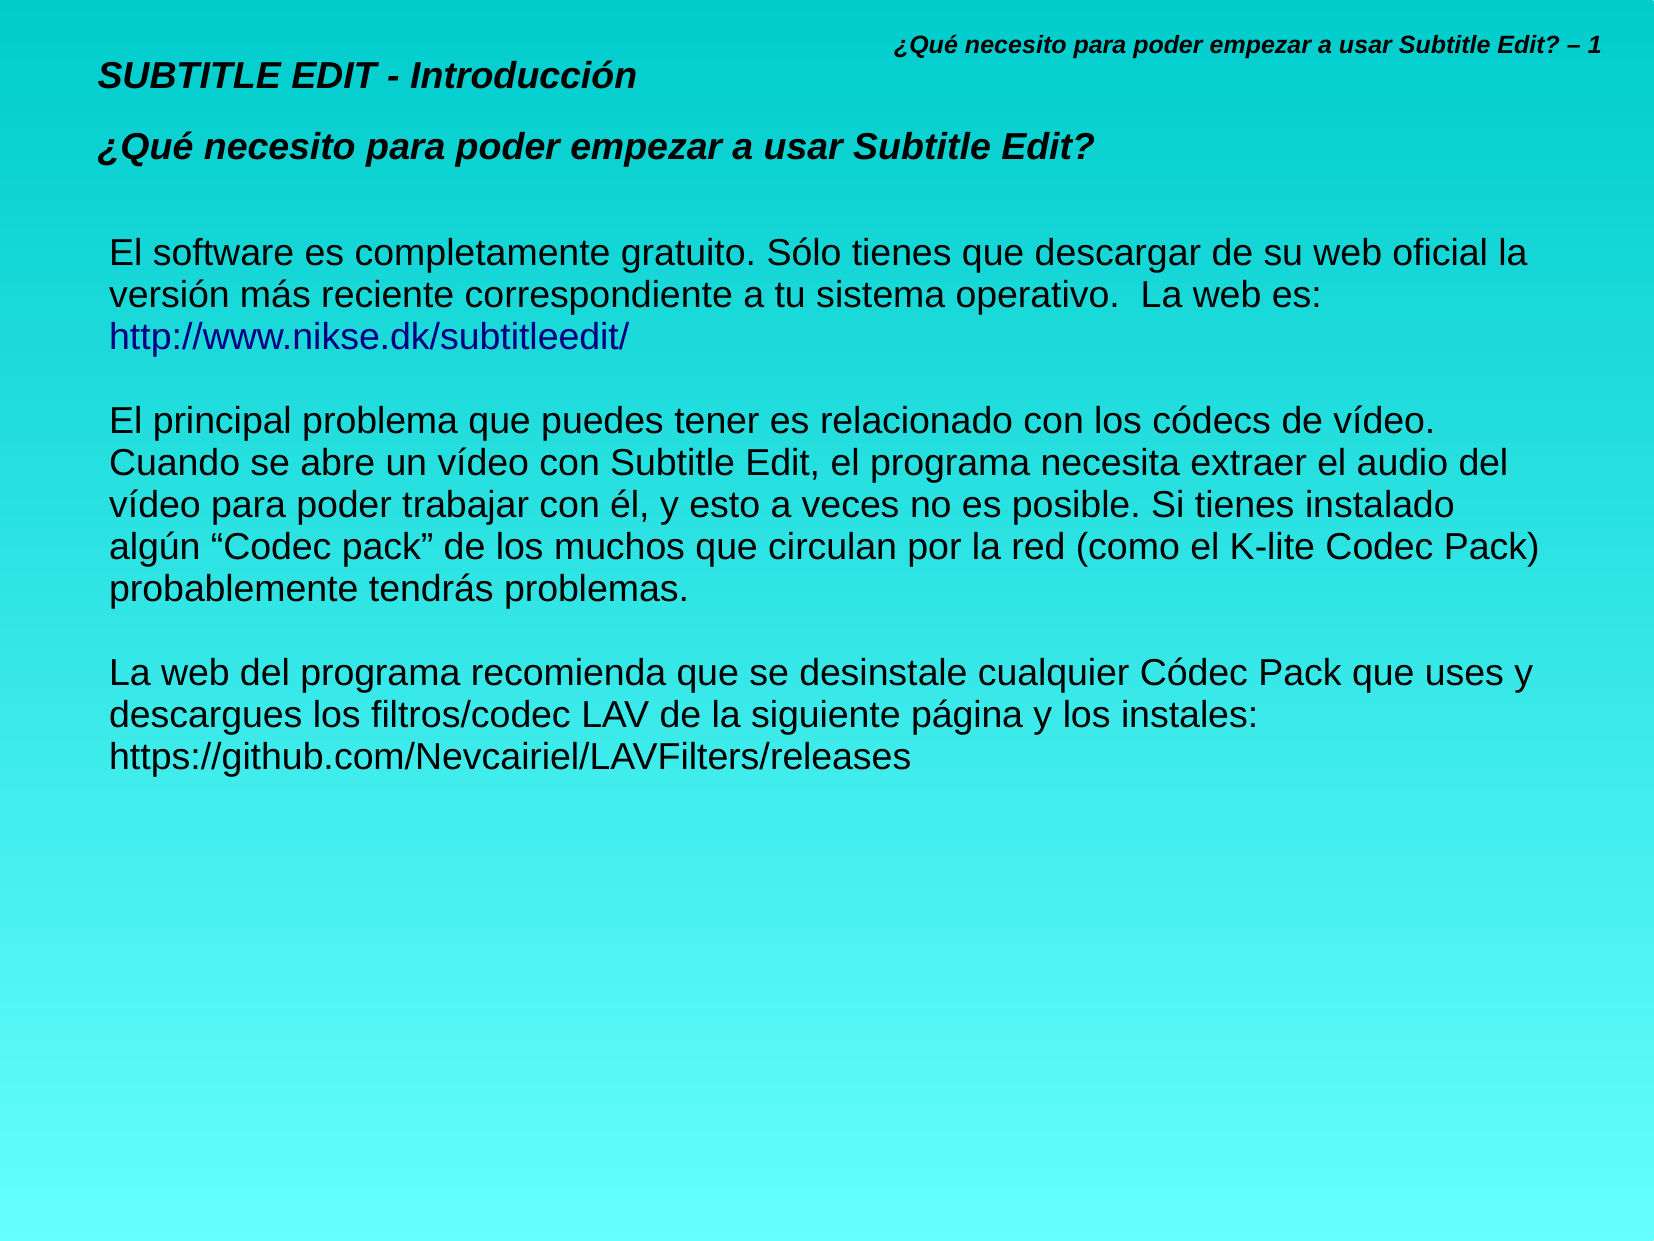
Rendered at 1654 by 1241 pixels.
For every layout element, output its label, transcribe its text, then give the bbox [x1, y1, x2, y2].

text_box ¿Qué necesito para poder empezar a usar Subtitle Edit? [82, 118, 1418, 175]
text_box SUBTITLE EDIT - Introducción [82, 47, 674, 104]
text_box ¿Qué necesito para poder empezar a usar Subtitle Edit? – 1 [720, 23, 1619, 94]
text_box El software es completamente gratuito. Sólo tienes que descargar de su web oficial la versión más reciente correspondiente a tu sistema operativo. La web es: http://www.nikse.dk/subtitleedit/ El principal problema que puedes tener es relacionado con los códecs de vídeo. Cuando se abre un vídeo con Subtitle Edit, el programa necesita extraer el audio del vídeo para poder trabajar con él, y esto a veces no es posible. Si tienes instalado algún “Codec pack” de los muchos que circulan por la red (como el K-lite Codec Pack) probablemente tendrás problemas. La web del programa recomienda que se desinstale cualquier Códec Pack que uses y descargues los filtros/codec LAV de la siguiente página y los instales: https://github.com/Nevcairiel/LAVFilters/releases [94, 224, 1571, 779]
